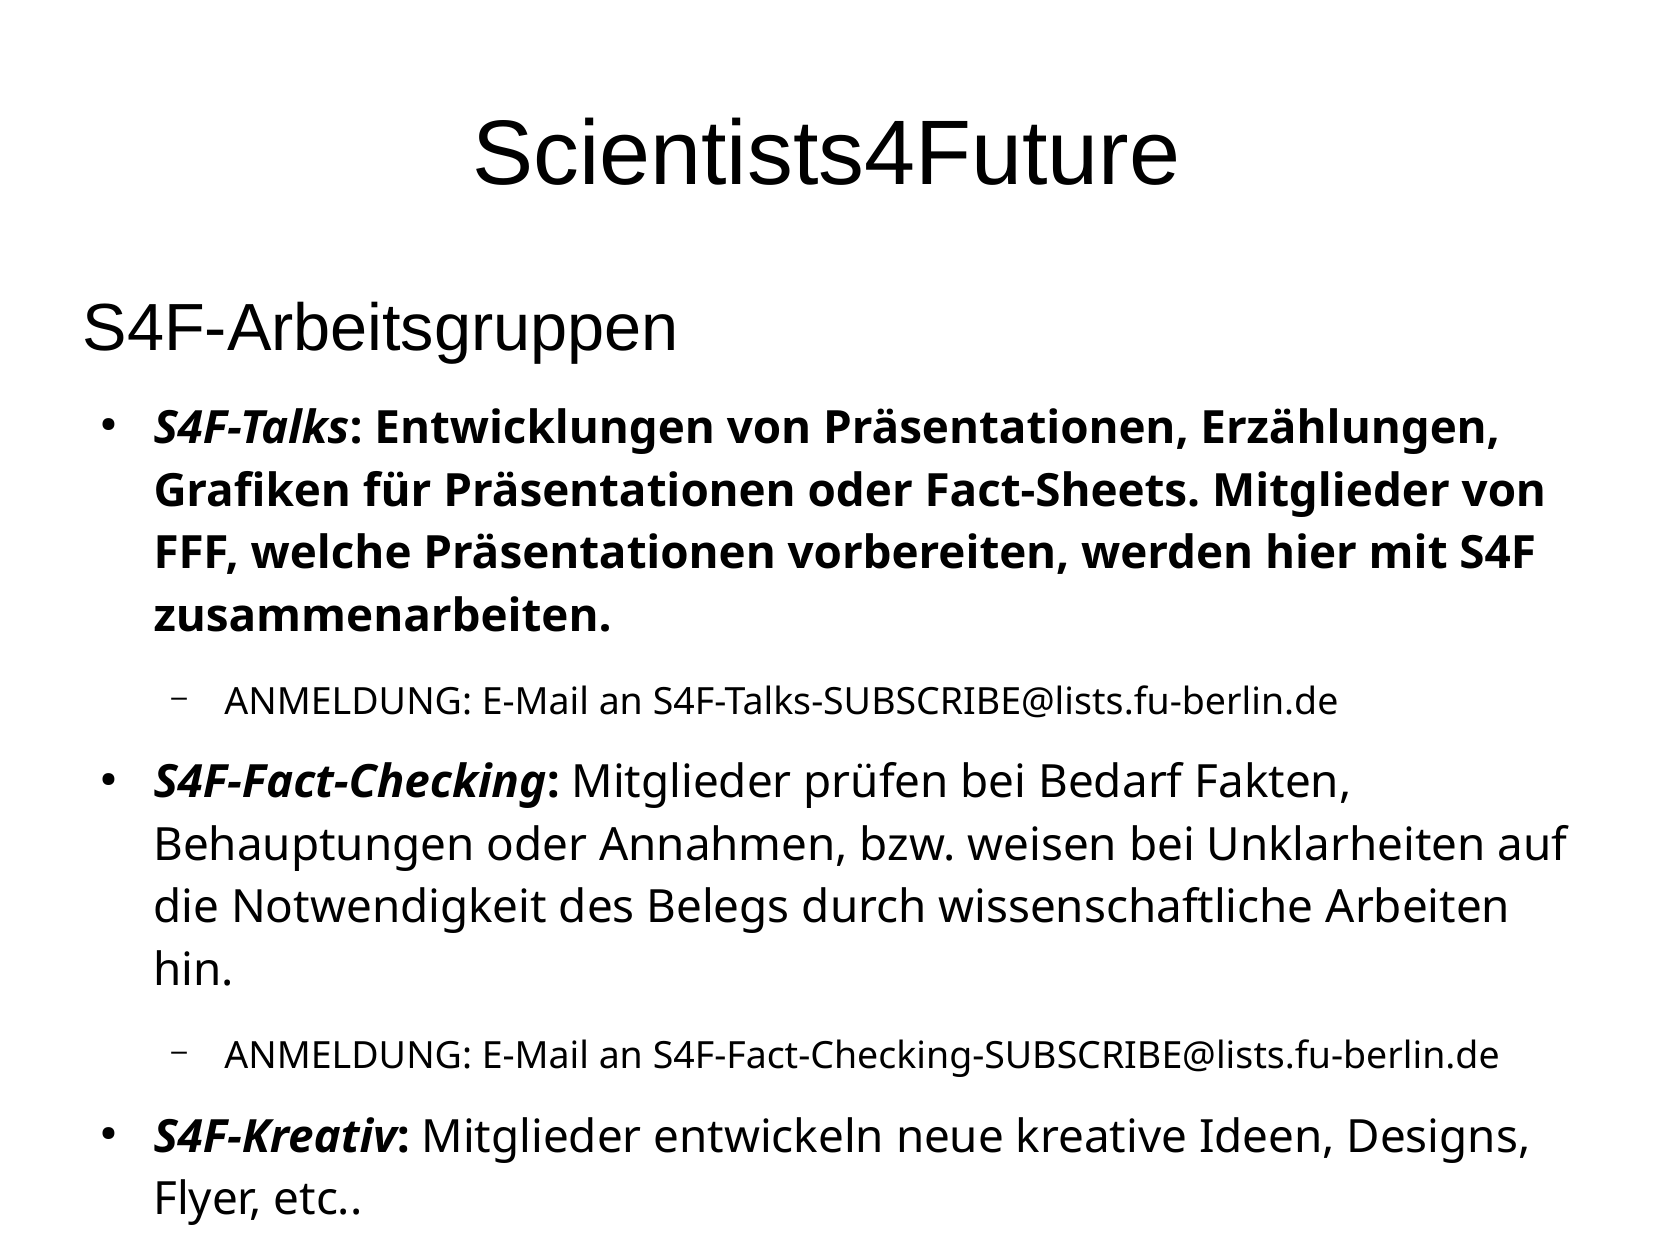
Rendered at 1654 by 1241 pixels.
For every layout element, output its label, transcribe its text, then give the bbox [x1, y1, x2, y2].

list S4F-Arbeitsgruppen S4F-Talks: Entwicklungen von Präsentationen, Erzählungen, Grafiken für Präsentationen oder Fact-Sheets. Mitglieder von FFF, welche Präsentationen vorbereiten, werden hier mit S4F zusammenarbeiten. ANMELDUNG: E-Mail an S4F-Talks-SUBSCRIBE@lists.fu-berlin.de S4F-Fact-Checking: Mitglieder prüfen bei Bedarf Fakten, Behauptungen oder Annahmen, bzw. weisen bei Unklarheiten auf die Notwendigkeit des Belegs durch wissenschaftliche Arbeiten hin. ANMELDUNG: E-Mail an S4F-Fact-Checking-SUBSCRIBE@lists.fu-berlin.de S4F-Kreativ: Mitglieder entwickeln neue kreative Ideen, Designs, Flyer, etc.. ANMELDUNG: E-Mail an S4F-Kreativ-SUBSCRIBE@lists.fu-berlin.de [82, 290, 1571, 1118]
title Scientists4Future [82, 49, 1571, 257]
